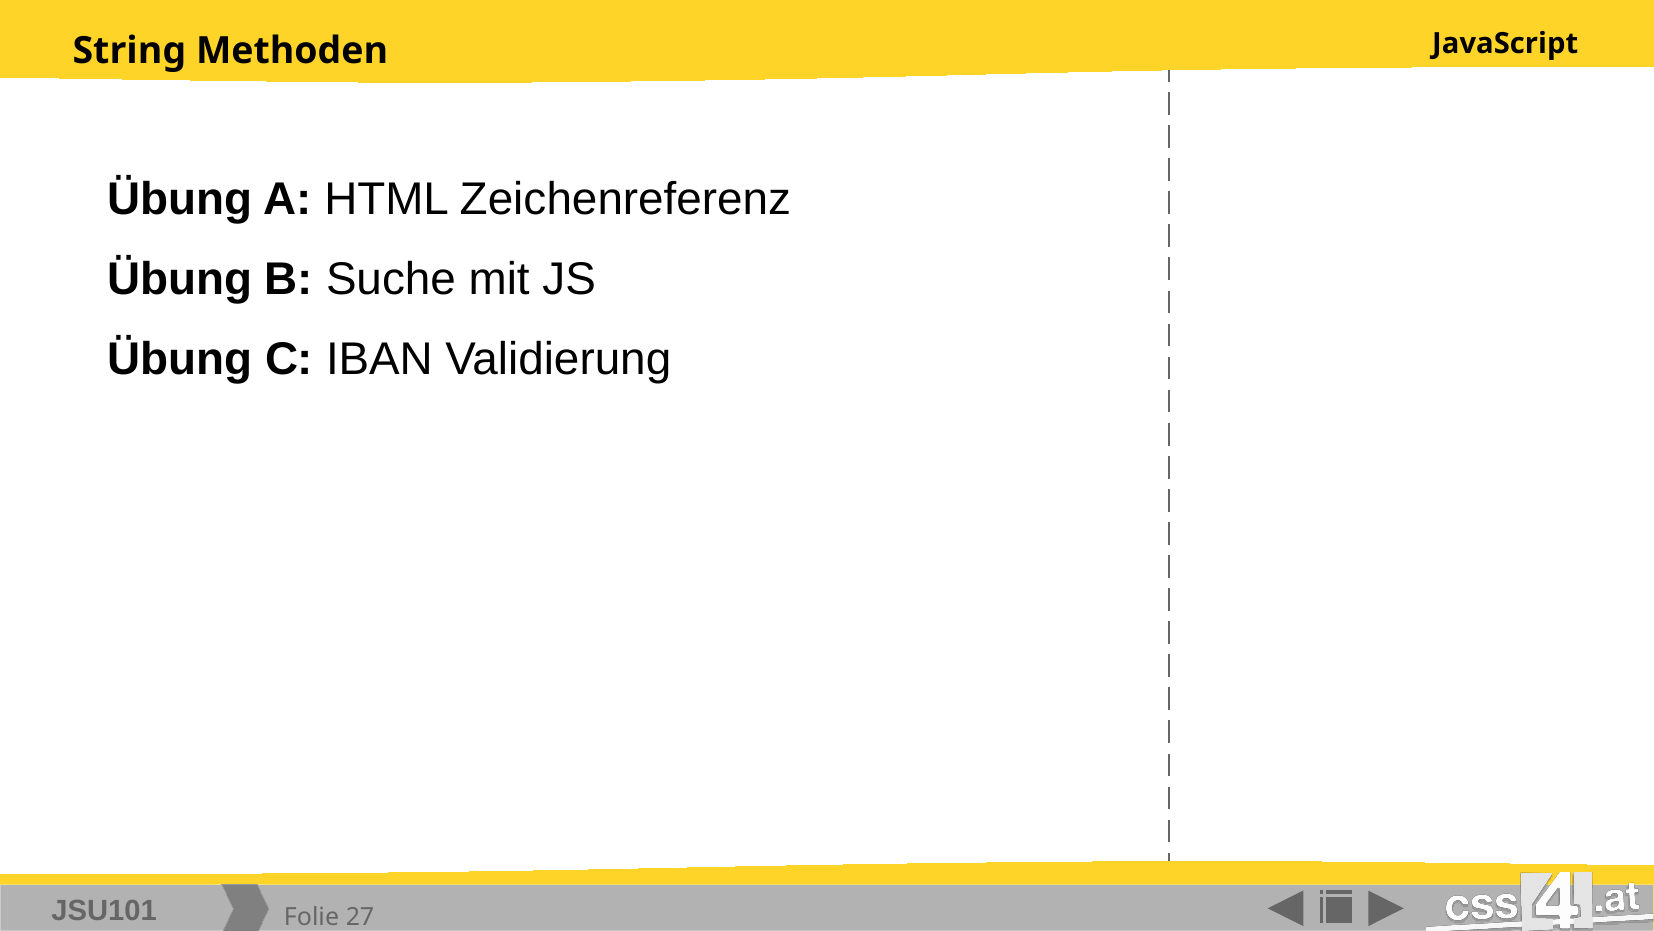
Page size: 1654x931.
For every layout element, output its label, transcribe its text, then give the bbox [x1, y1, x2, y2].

text_box JavaScript [1417, 15, 1607, 60]
text_box [0, 0, 1654, 83]
text_box JSU101 [36, 886, 209, 931]
text_box String Methoden [57, 16, 416, 69]
text_box Übung B: Suche mit JS [92, 245, 611, 312]
text_box [0, 861, 1654, 931]
text_box Übung A: HTML Zeichenreferenz [92, 165, 819, 232]
picture [1426, 872, 1654, 931]
text_box Übung C: IBAN Validierung [92, 325, 700, 392]
text_box Folie <Foliennummer> [269, 891, 542, 931]
